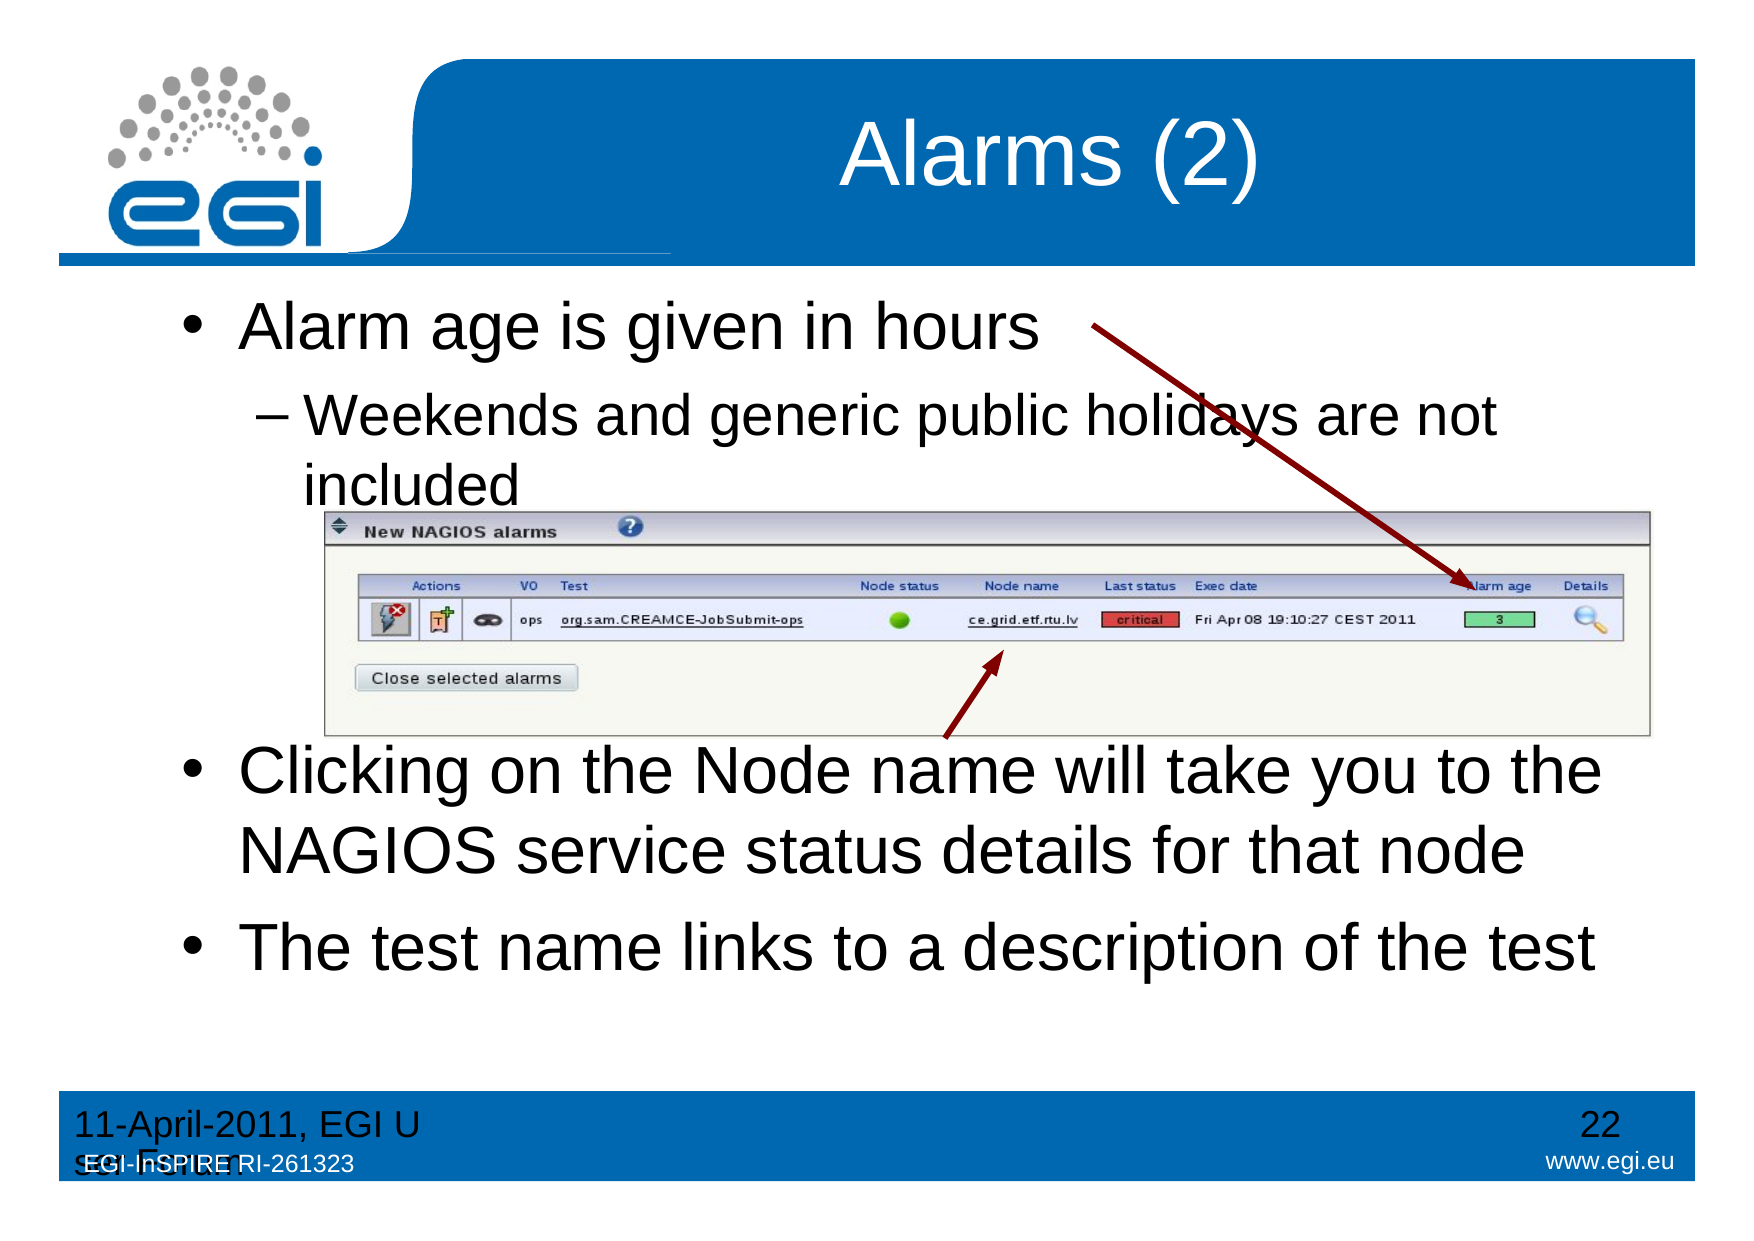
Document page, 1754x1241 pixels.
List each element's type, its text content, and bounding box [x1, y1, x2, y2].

title Alarms (2) [439, 31, 1663, 267]
picture [59, 59, 348, 253]
list Alarm age is given in hours Weekends and generic public holidays are not included Clicking on the Node name will take you to the NAGIOS service status details for that node The test name links to a description of the test [167, 275, 1684, 1016]
picture [324, 509, 1654, 739]
